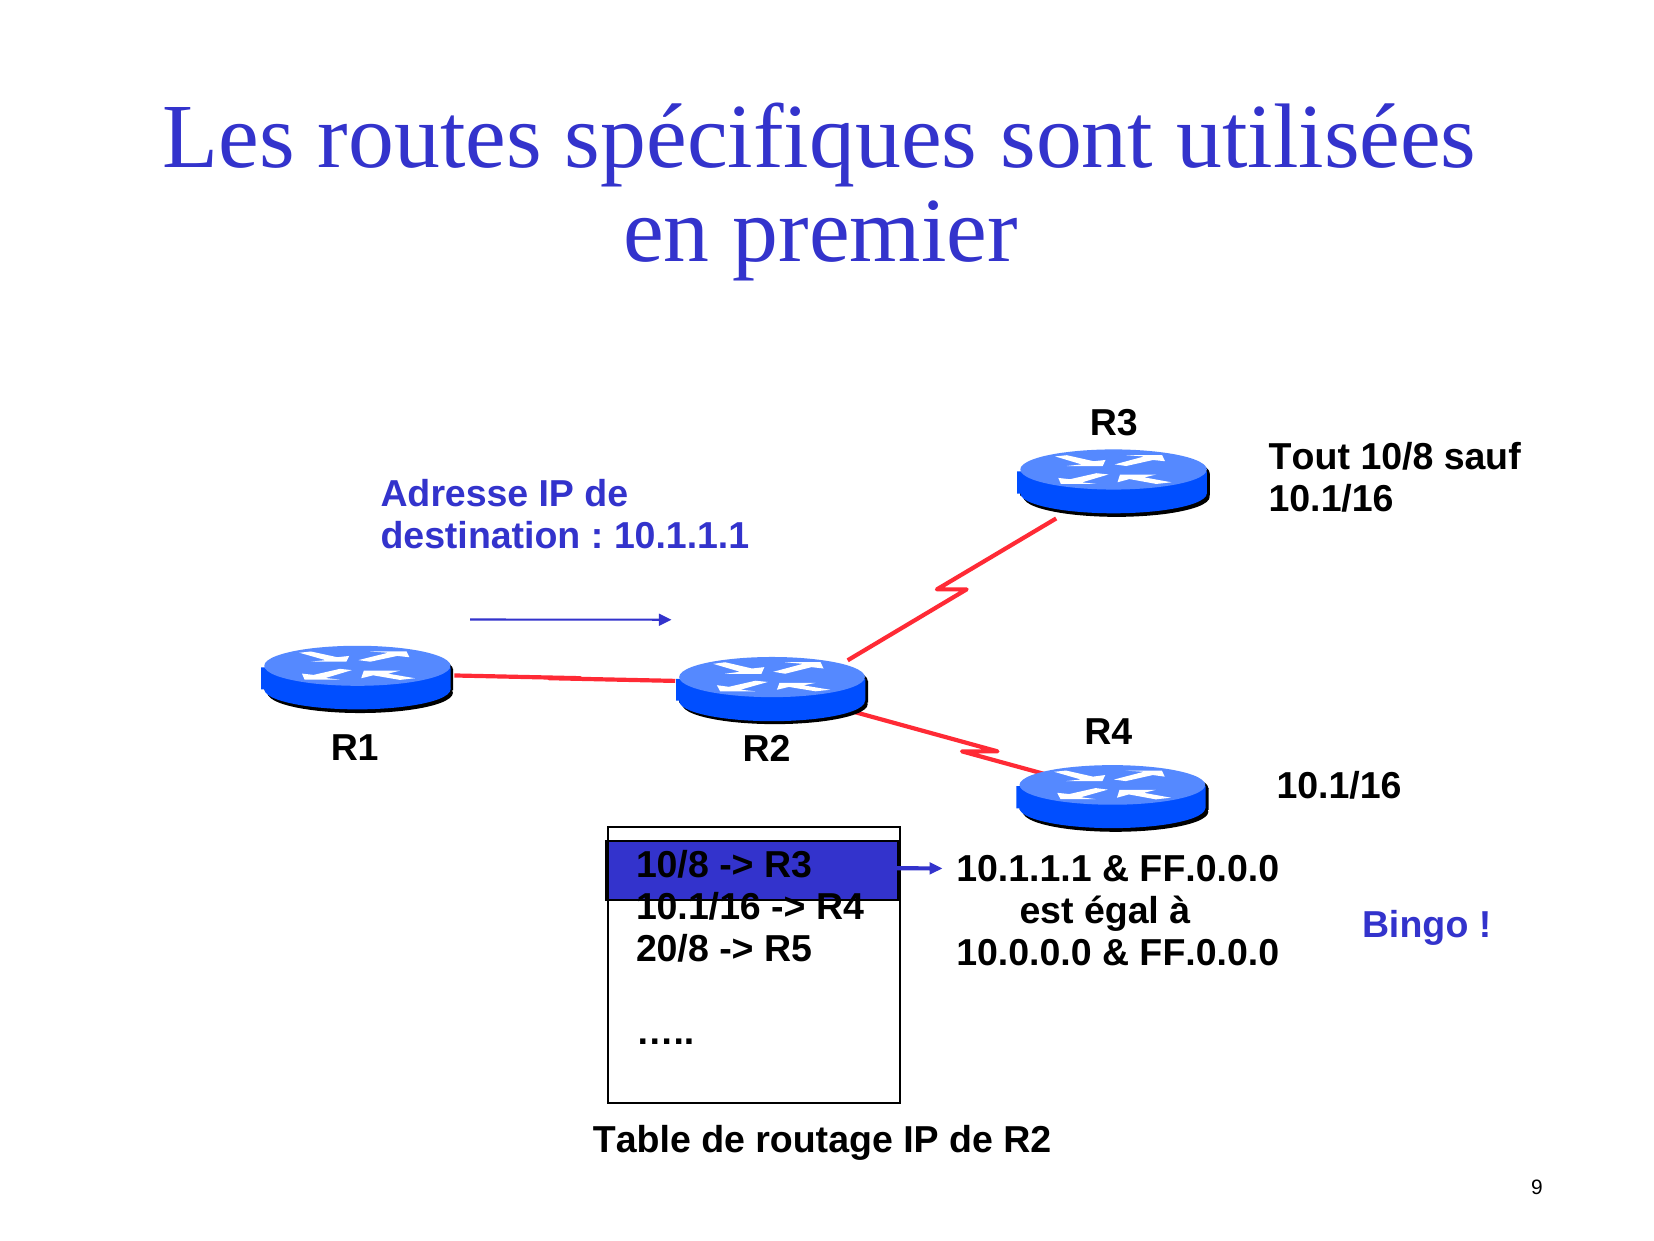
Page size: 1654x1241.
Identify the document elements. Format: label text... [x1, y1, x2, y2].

text_box R1 [313, 718, 396, 778]
text_box [261, 645, 454, 714]
text_box 10/8 -> R3 10.1/16 -> R4 20/8 -> R5 ….. [619, 835, 881, 1062]
text_box Tout 10/8 sauf 10.1/16 [1253, 428, 1537, 527]
text_box R2 [727, 720, 806, 777]
text_box [676, 656, 869, 723]
text_box [1016, 765, 1209, 832]
text_box [609, 840, 619, 900]
text_box Adresse IP de destination : 10.1.1.1 [363, 464, 767, 566]
title Les routes spécifiques sont utilisées en premier [134, 58, 1508, 315]
text_box 10.1.1.1 & FF.0.0.0 est égal à 10.0.0.0 & FF.0.0.0 [941, 840, 1295, 981]
text_box Table de routage IP de R2 [576, 1110, 1069, 1170]
text_box [1017, 449, 1210, 517]
text_box [881, 840, 899, 900]
text_box Bingo ! [1344, 895, 1509, 955]
text_box 10.1/16 [1261, 757, 1417, 815]
text_box R3 [1074, 394, 1153, 451]
text_box R4 [1069, 703, 1148, 761]
